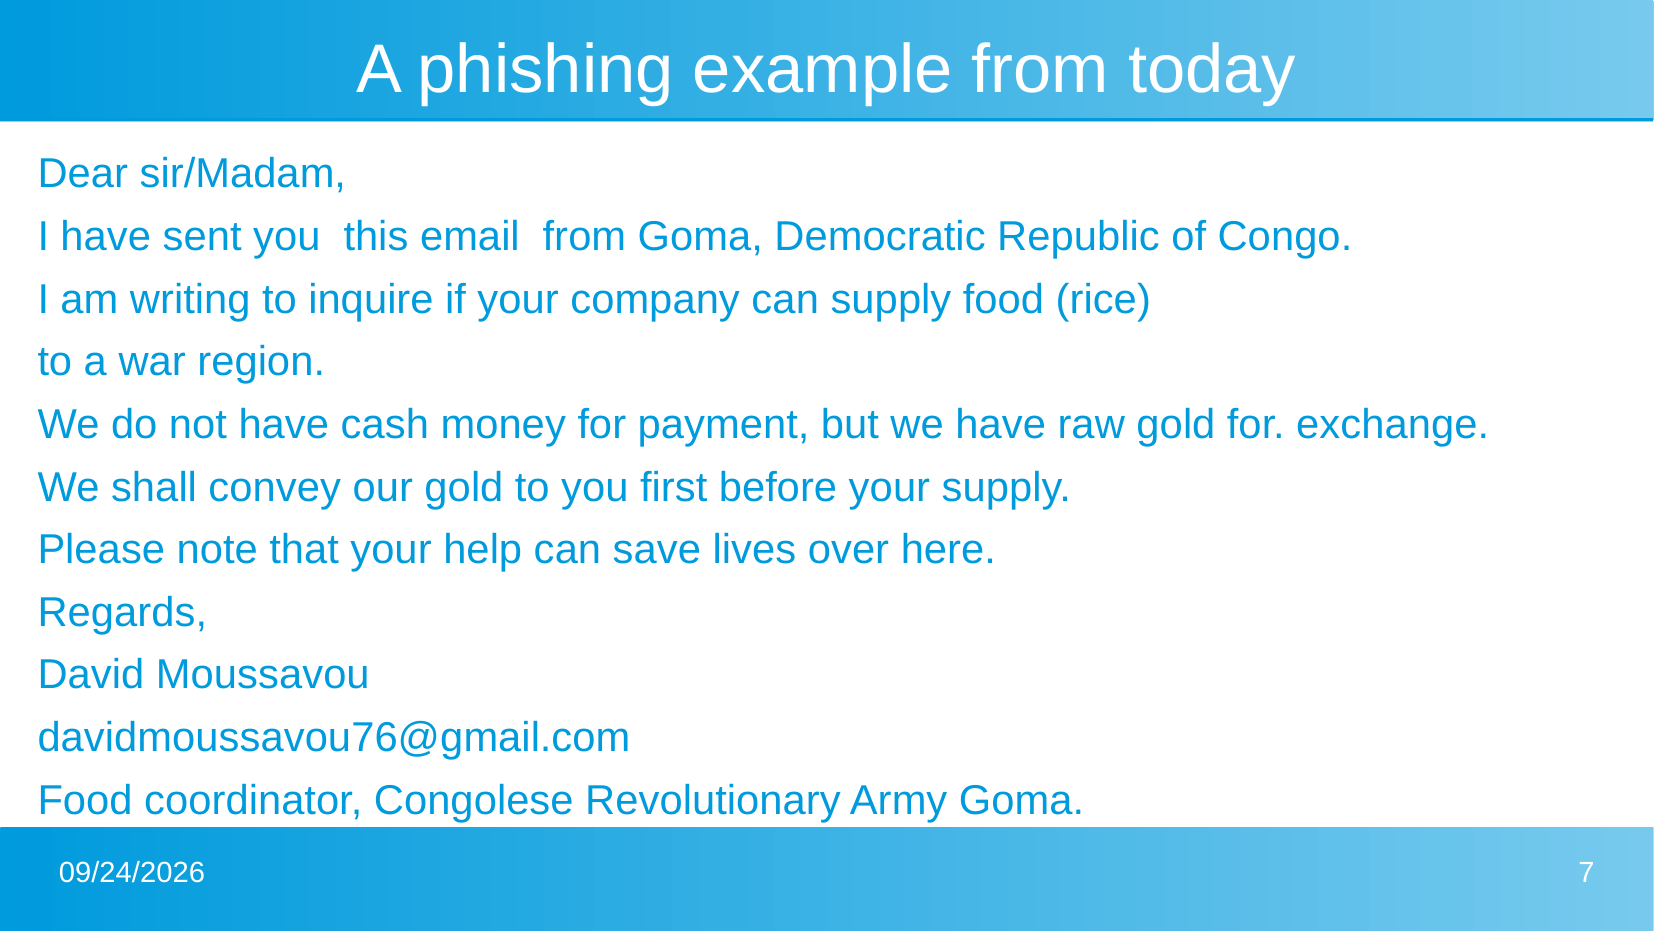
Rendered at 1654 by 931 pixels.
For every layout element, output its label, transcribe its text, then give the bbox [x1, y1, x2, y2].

list Dear sir/Madam, I have sent you this email from Goma, Democratic Republic of Congo. I am writing to inquire if your company can supply food (rice) to a war region. We do not have cash money for payment, but we have raw gold for. exchange. We shall convey our gold to you first before your supply. Please note that your help can save lives over here. Regards, David Moussavou davidmoussavou76@gmail.com Food coordinator, Congolese Revolutionary Army Goma. [37, 150, 1573, 741]
title A phishing example from today [59, 29, 1595, 108]
